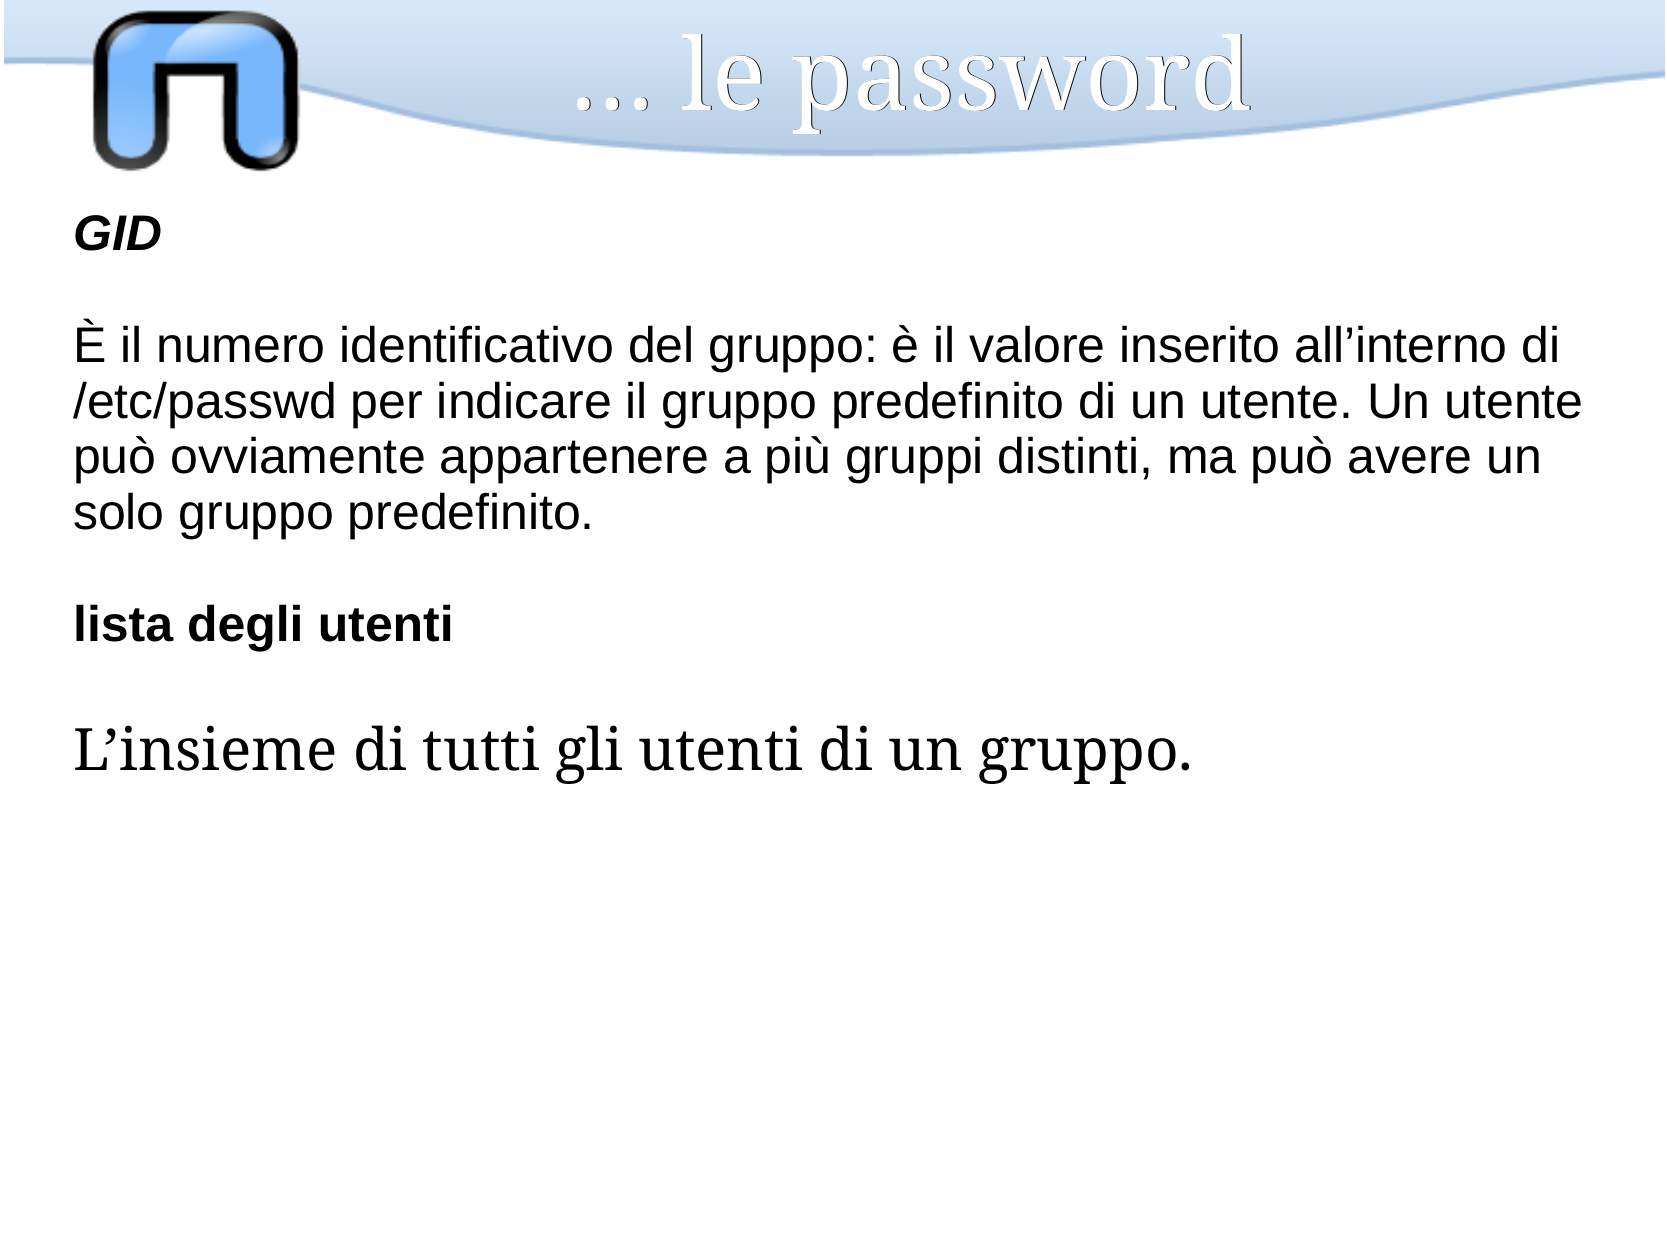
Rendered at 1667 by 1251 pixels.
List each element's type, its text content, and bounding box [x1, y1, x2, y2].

list GID È il numero identificativo del gruppo: è il valore inserito all’interno di /etc/passwd per indicare il gruppo predefinito di un utente. Un utente può ovviamente appartenere a più gruppi distinti, ma può avere un solo gruppo predefinito. lista degli utenti L’insieme di tutti gli utenti di un gruppo. [66, 209, 1636, 1042]
text_box … le password [555, 0, 1609, 232]
picture [0, 0, 1667, 1251]
